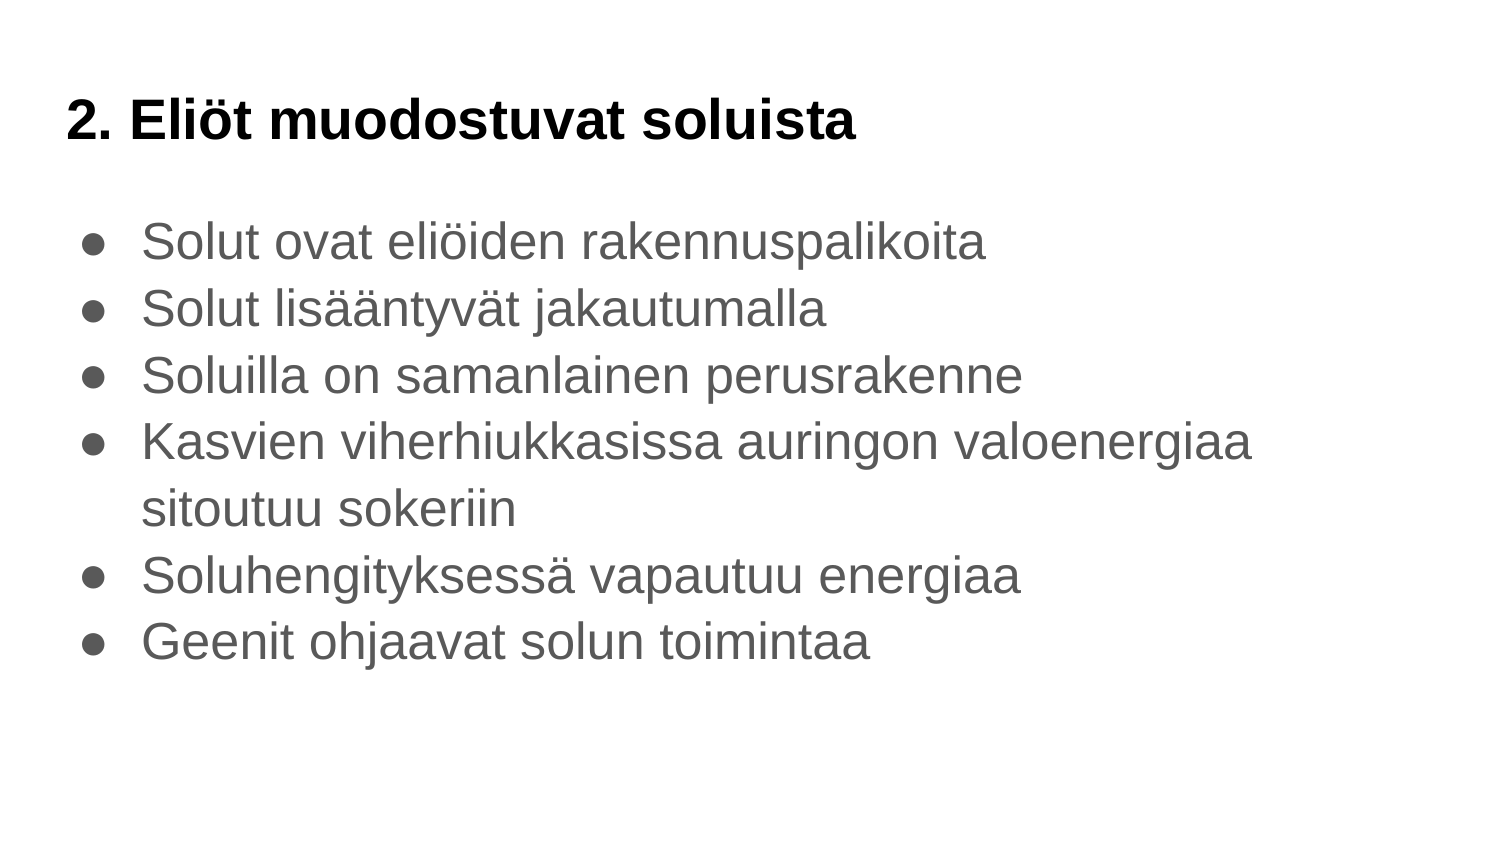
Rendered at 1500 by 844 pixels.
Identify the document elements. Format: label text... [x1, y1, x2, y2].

list Solut ovat eliöiden rakennuspalikoita Solut lisääntyvät jakautumalla Soluilla on samanlainen perusrakenne Kasvien viherhiukkasissa auringon valoenergiaa sitoutuu sokeriin Soluhengityksessä vapautuu energiaa Geenit ohjaavat solun toimintaa [51, 189, 1449, 750]
title 2. Eliöt muodostuvat soluista [51, 72, 1449, 167]
